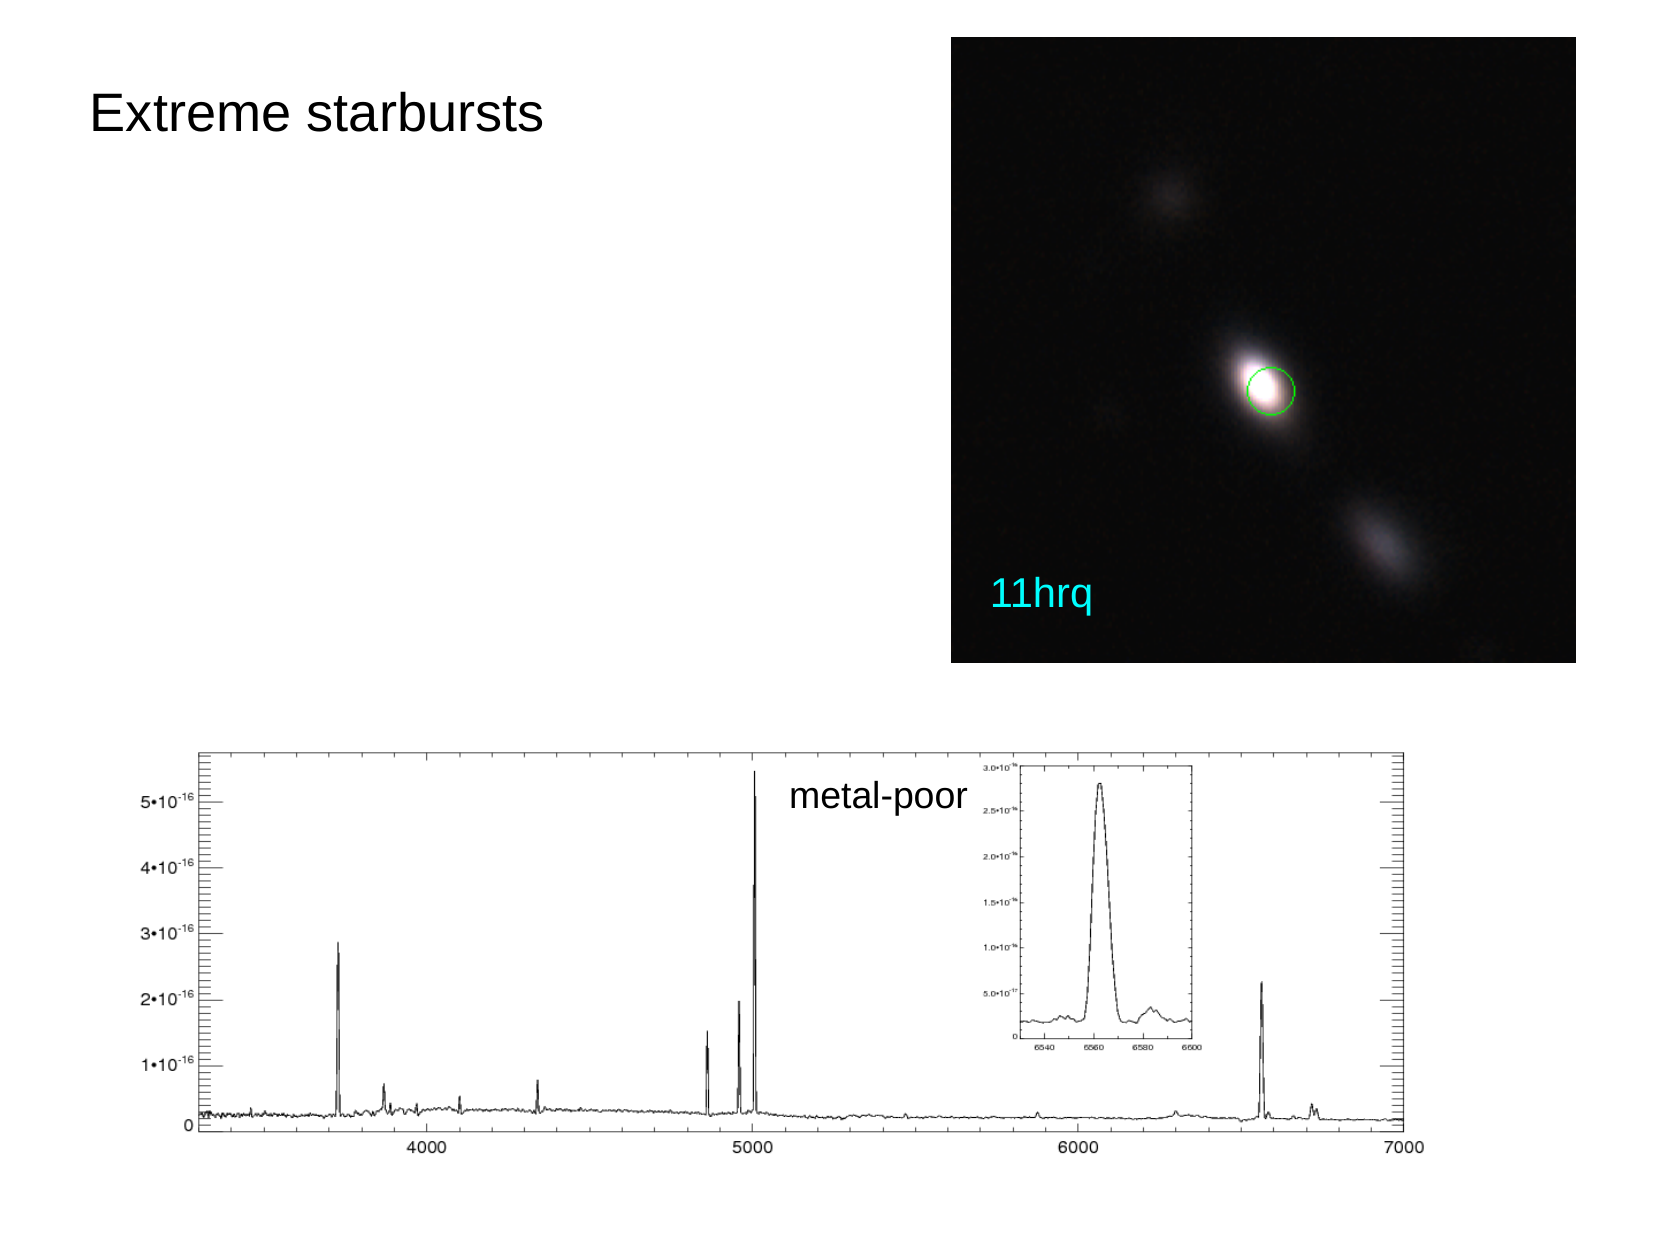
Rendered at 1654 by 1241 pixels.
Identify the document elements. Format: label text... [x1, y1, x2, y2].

picture [112, 749, 1426, 1163]
text_box metal-poor [763, 767, 989, 824]
text_box 11hrq [975, 562, 1109, 624]
text_box Extreme starbursts [75, 75, 751, 151]
picture [951, 37, 1576, 663]
